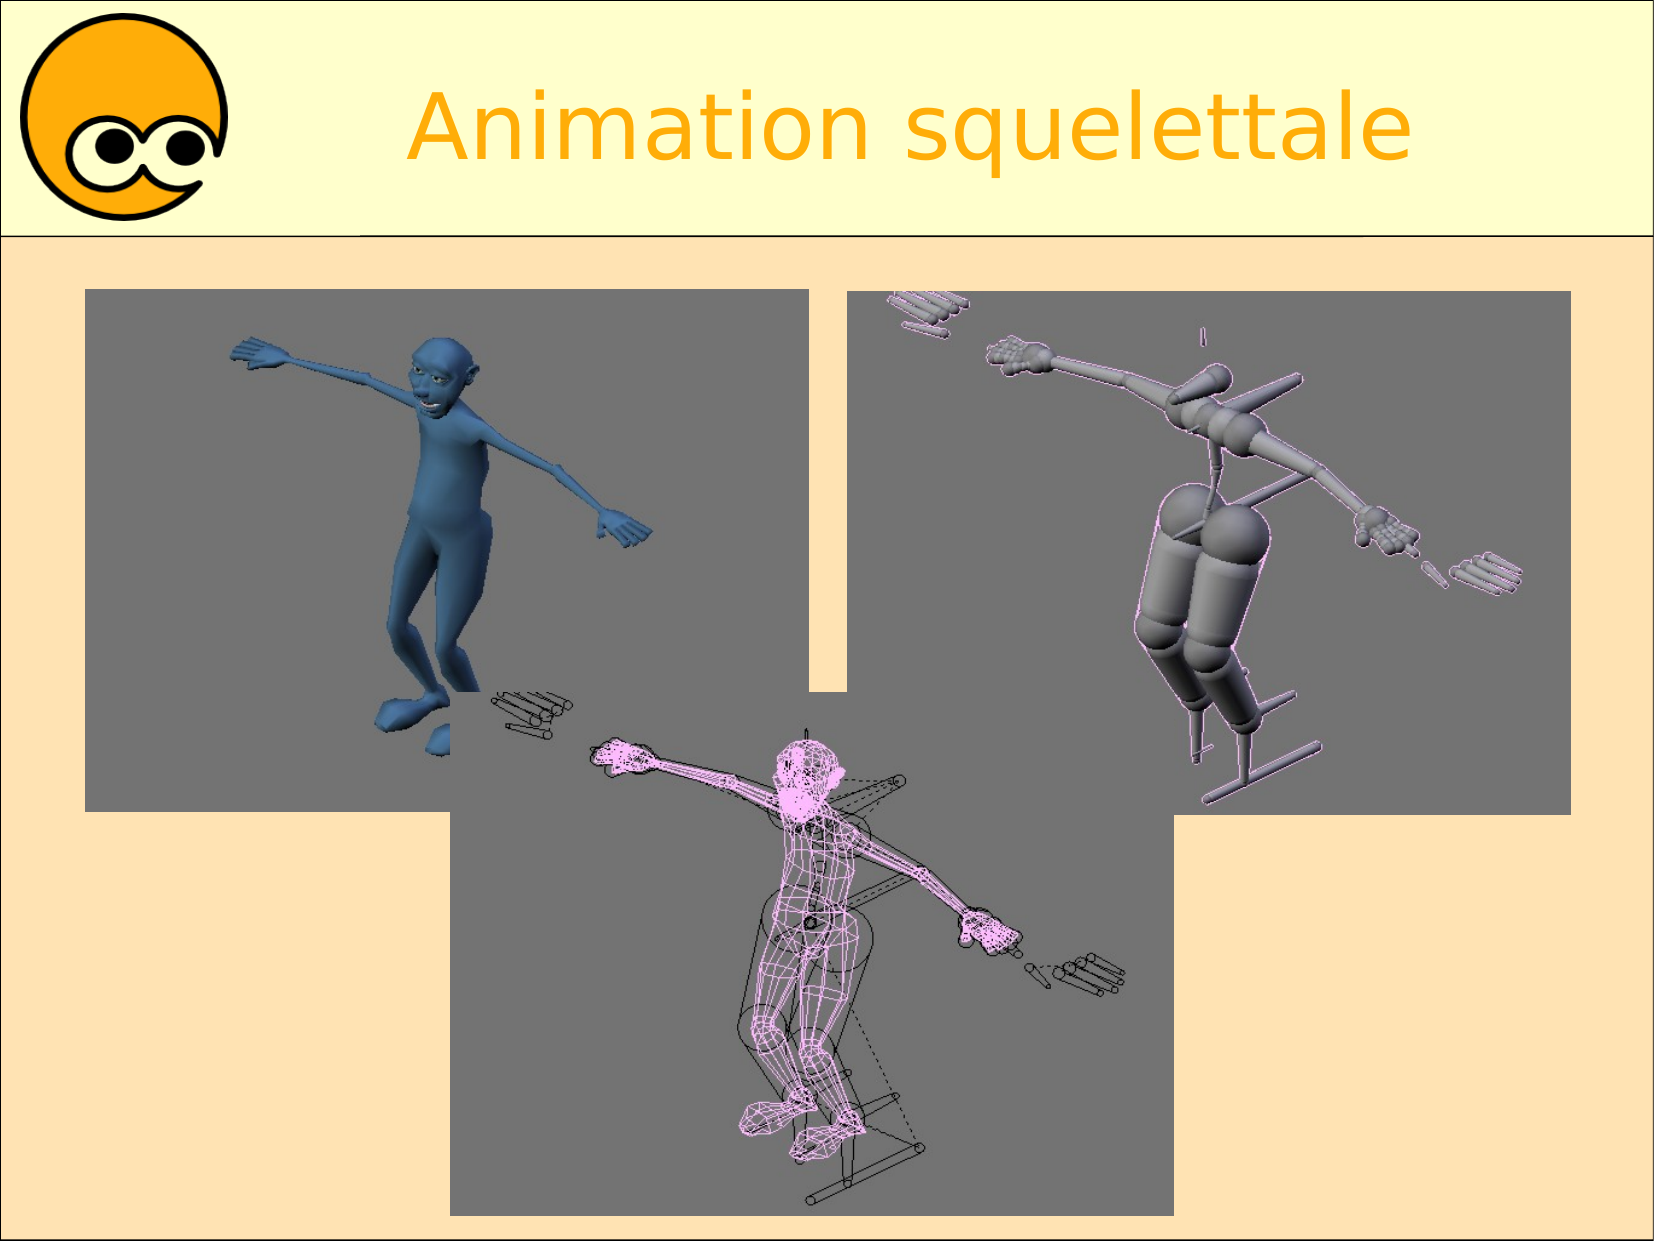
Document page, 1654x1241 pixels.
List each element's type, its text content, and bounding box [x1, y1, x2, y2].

picture [85, 289, 1571, 1216]
picture [20, 13, 228, 221]
title Animation squelettale [252, 49, 1571, 207]
